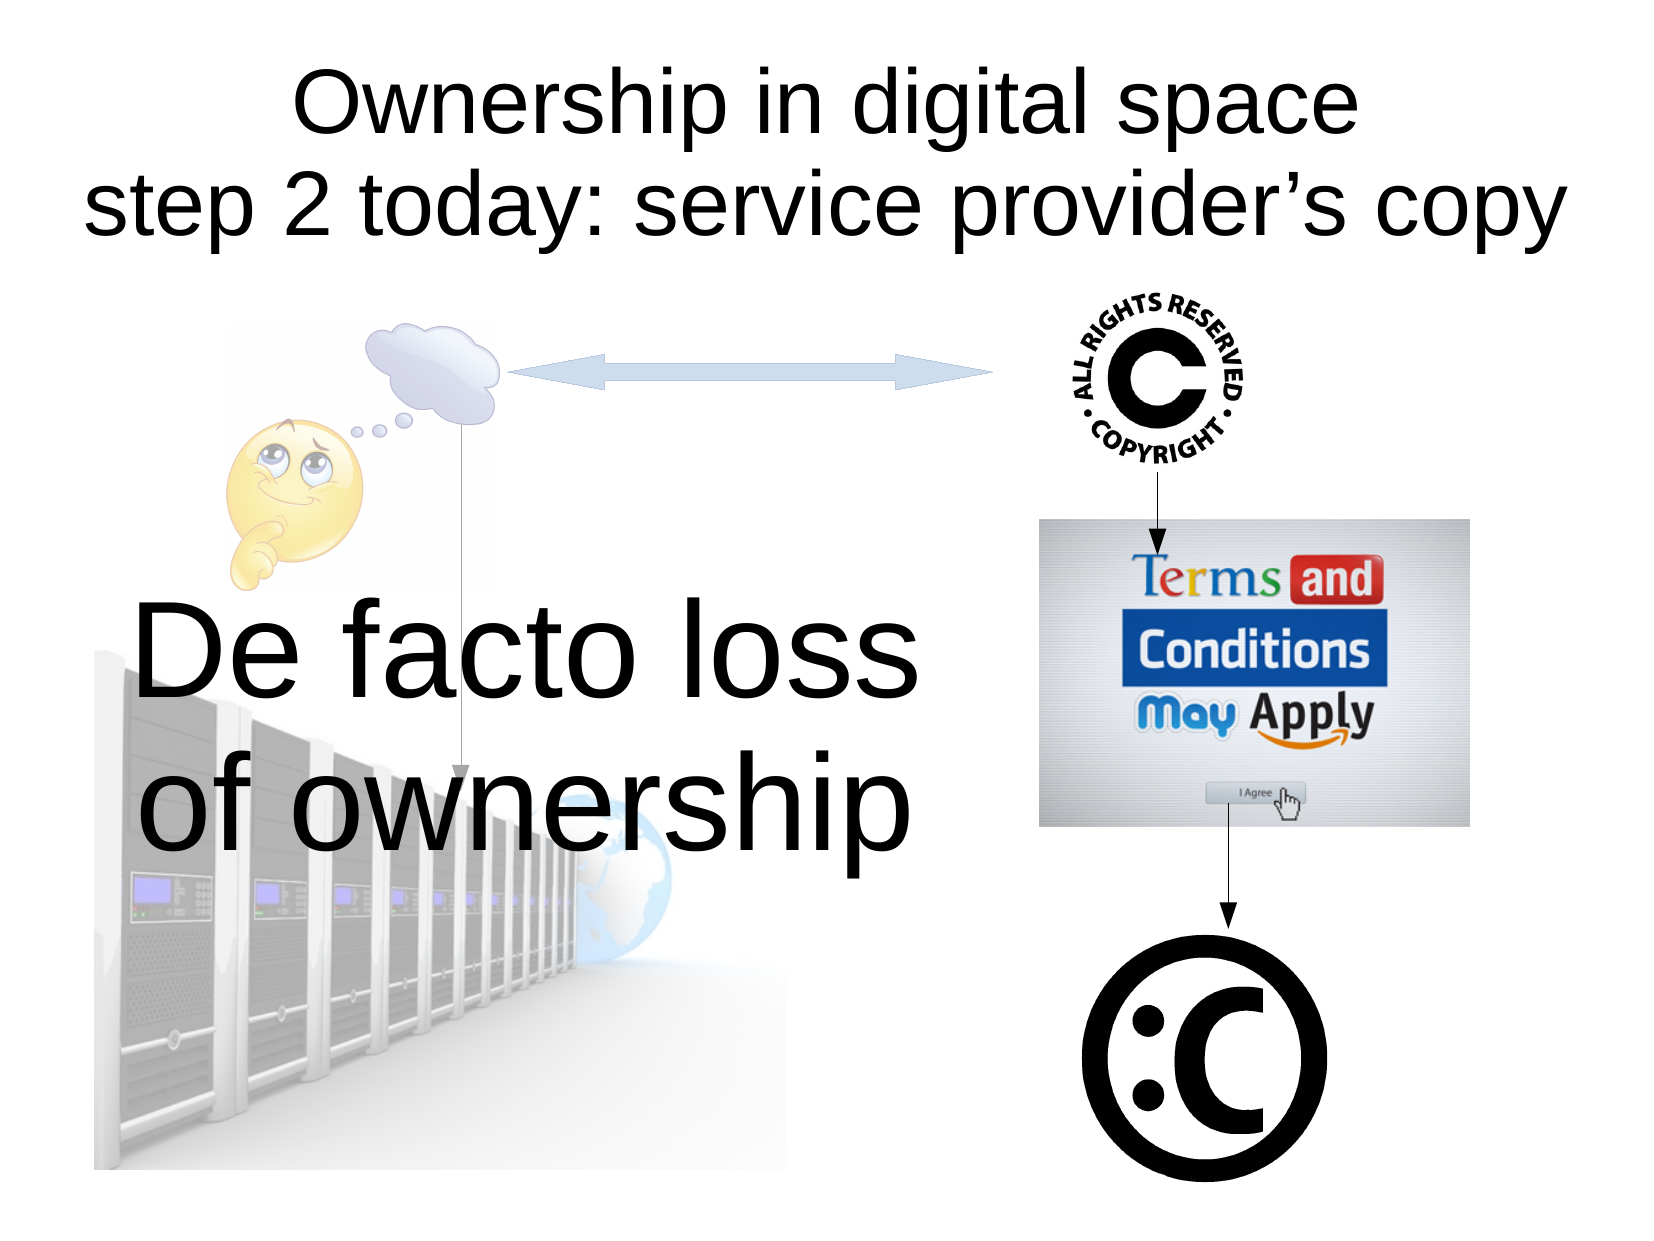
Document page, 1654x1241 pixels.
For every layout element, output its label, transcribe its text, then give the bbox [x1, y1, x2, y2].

picture [1039, 519, 1470, 827]
picture [1051, 271, 1264, 485]
text_box De facto loss of ownership [35, 271, 1016, 1182]
title Ownership in digital space step 2 today: service provider’s copy [82, 49, 1571, 257]
picture [1074, 928, 1337, 1193]
